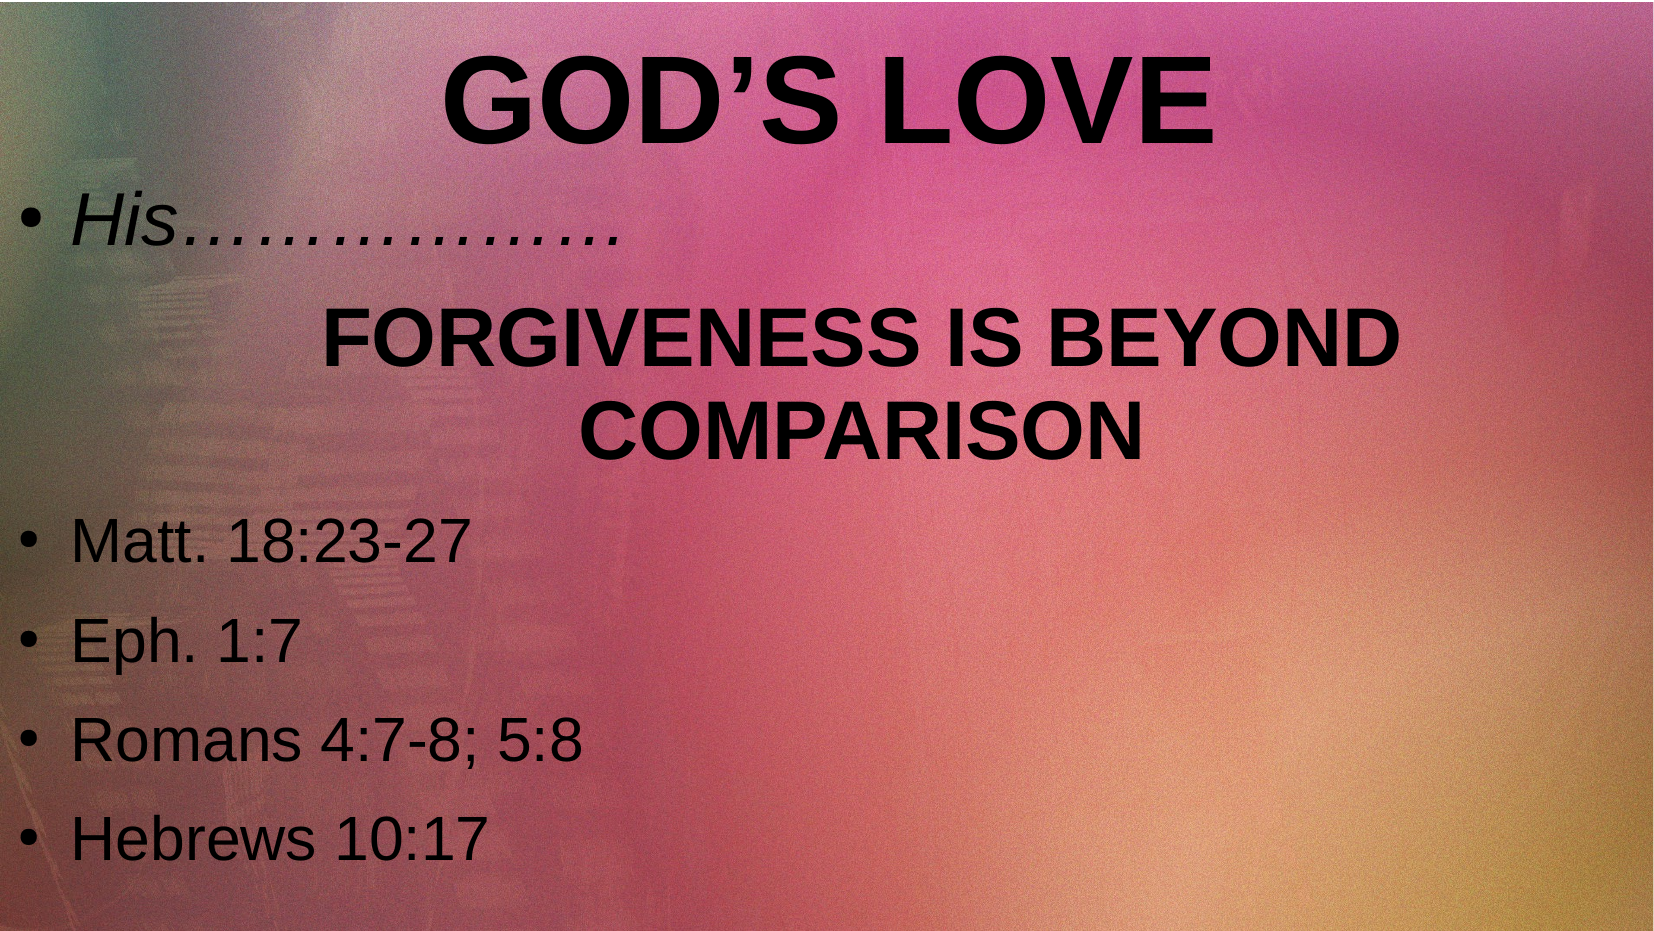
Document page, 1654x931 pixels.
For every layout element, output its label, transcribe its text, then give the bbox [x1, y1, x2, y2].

list His……………… FORGIVENESS IS BEYOND COMPARISON Matt. 18:23-27 Eph. 1:7 Romans 4:7-8; 5:8 Hebrews 10:17 [0, 177, 1654, 931]
picture [0, 2, 1654, 177]
title GOD’S LOVE [85, 9, 1574, 177]
